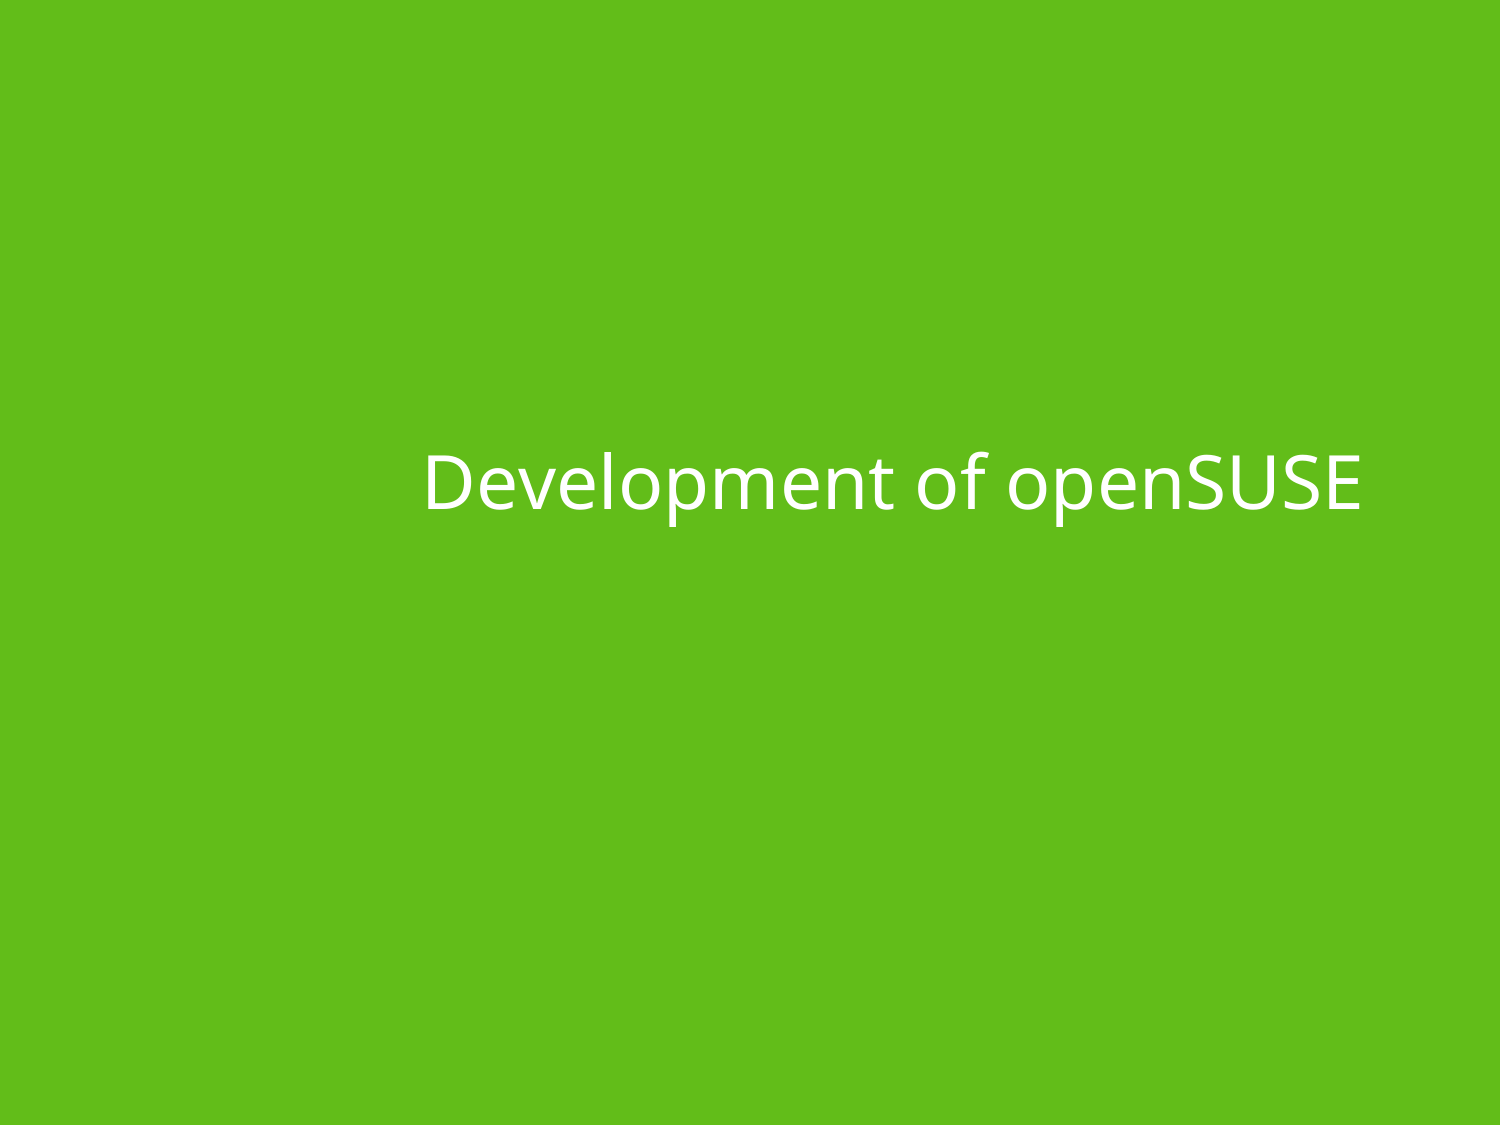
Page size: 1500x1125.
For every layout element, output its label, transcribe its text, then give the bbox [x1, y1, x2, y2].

title Development of openSUSE [245, 386, 1380, 575]
